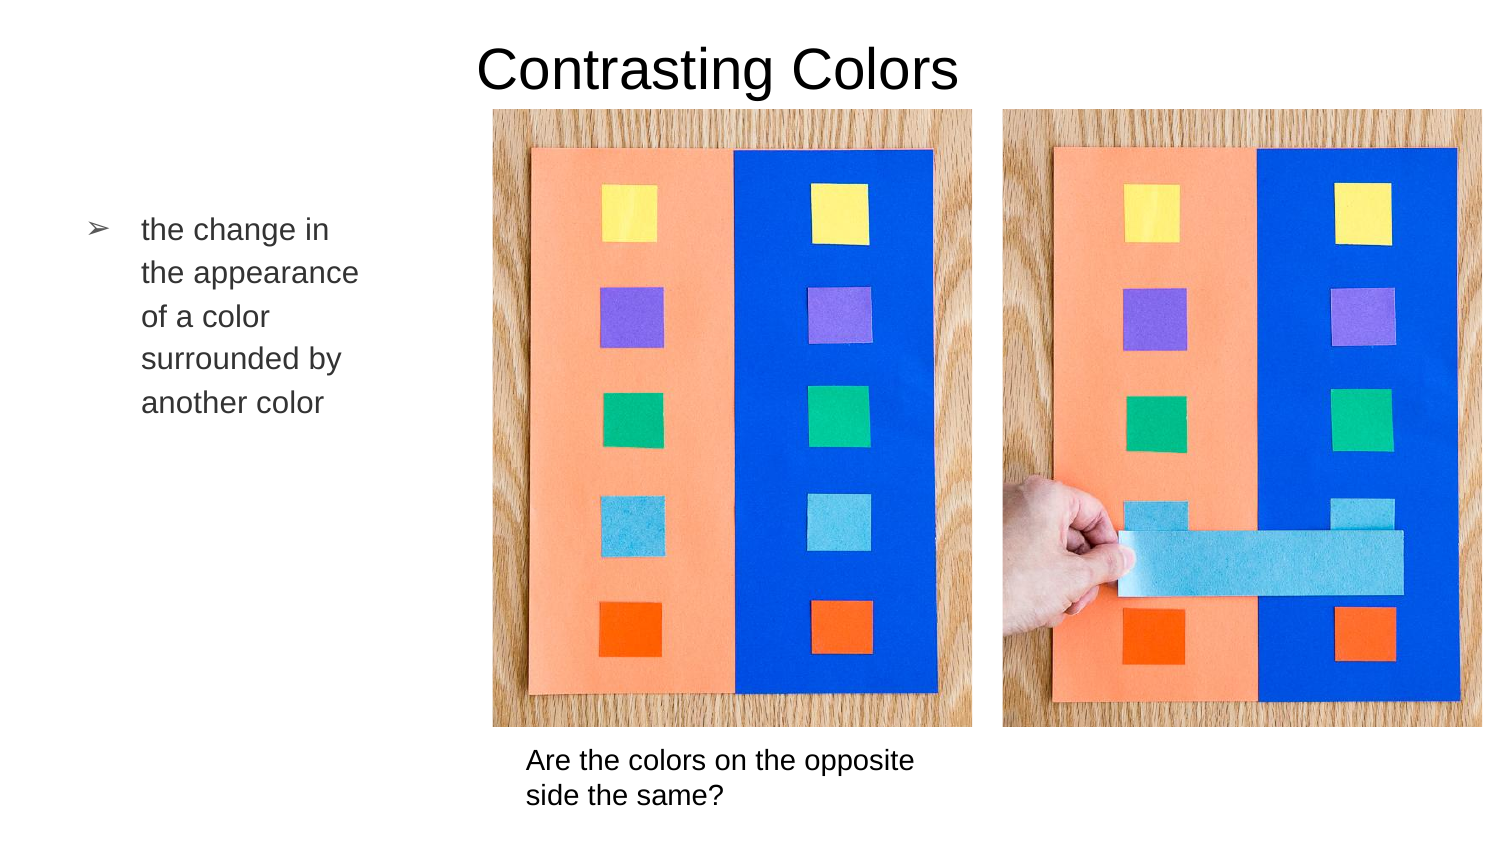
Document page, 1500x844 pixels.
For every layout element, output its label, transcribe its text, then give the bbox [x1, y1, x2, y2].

title Contrasting Colors [39, 16, 1437, 110]
text_box Are the colors on the opposite side the same? [510, 726, 966, 834]
picture [492, 109, 973, 727]
picture [1002, 109, 1483, 727]
list the change in the appearance of a color surrounded by another color [51, 189, 393, 750]
